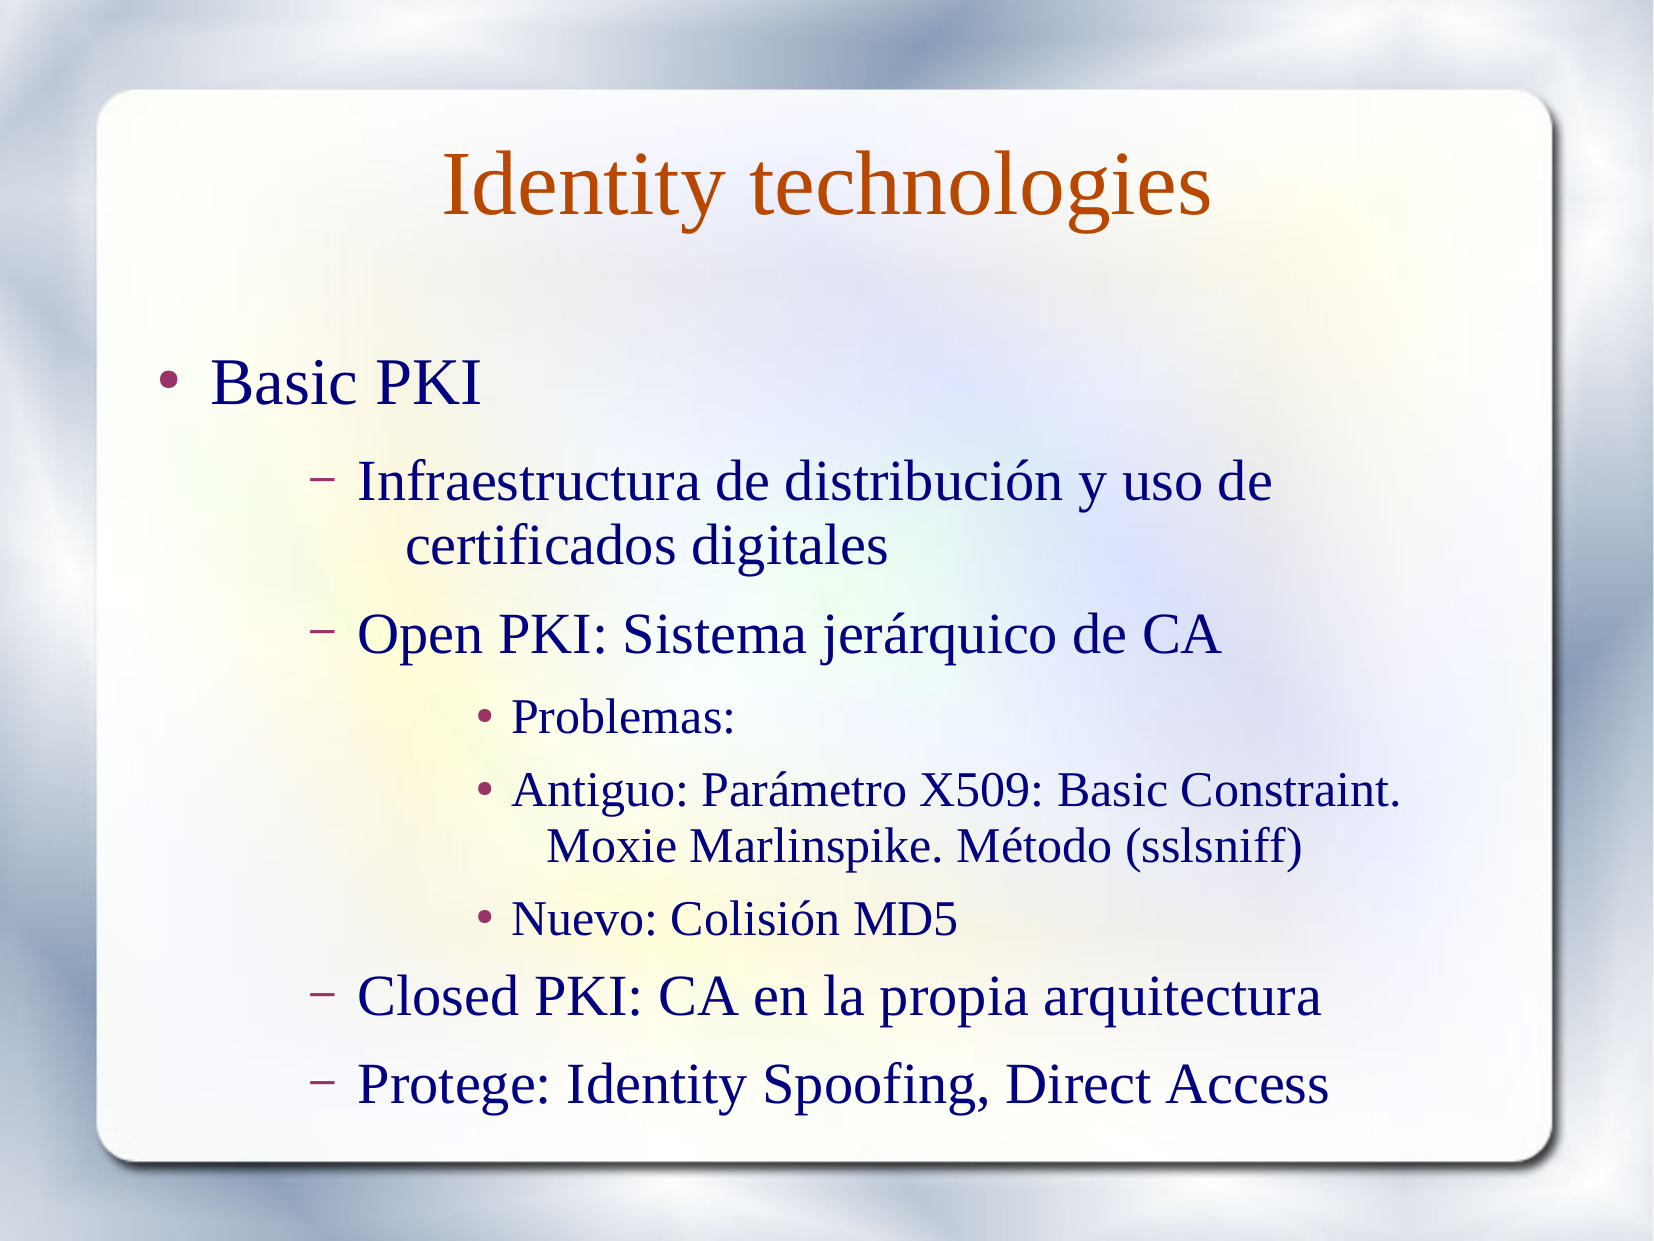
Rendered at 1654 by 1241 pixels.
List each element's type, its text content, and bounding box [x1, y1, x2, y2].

title Identity technologies [121, 132, 1534, 235]
list Basic PKI Infraestructura de distribución y uso de certificados digitales Open PKI: Sistema jerárquico de CA Problemas: Antiguo: Parámetro X509: Basic Constraint. Moxie Marlinspike. Método (sslsniff) Nuevo: Colisión MD5 Closed PKI: CA en la propia arquitectura Protege: Identity Spoofing, Direct Access [121, 344, 1534, 1149]
picture [0, 0, 1654, 1241]
